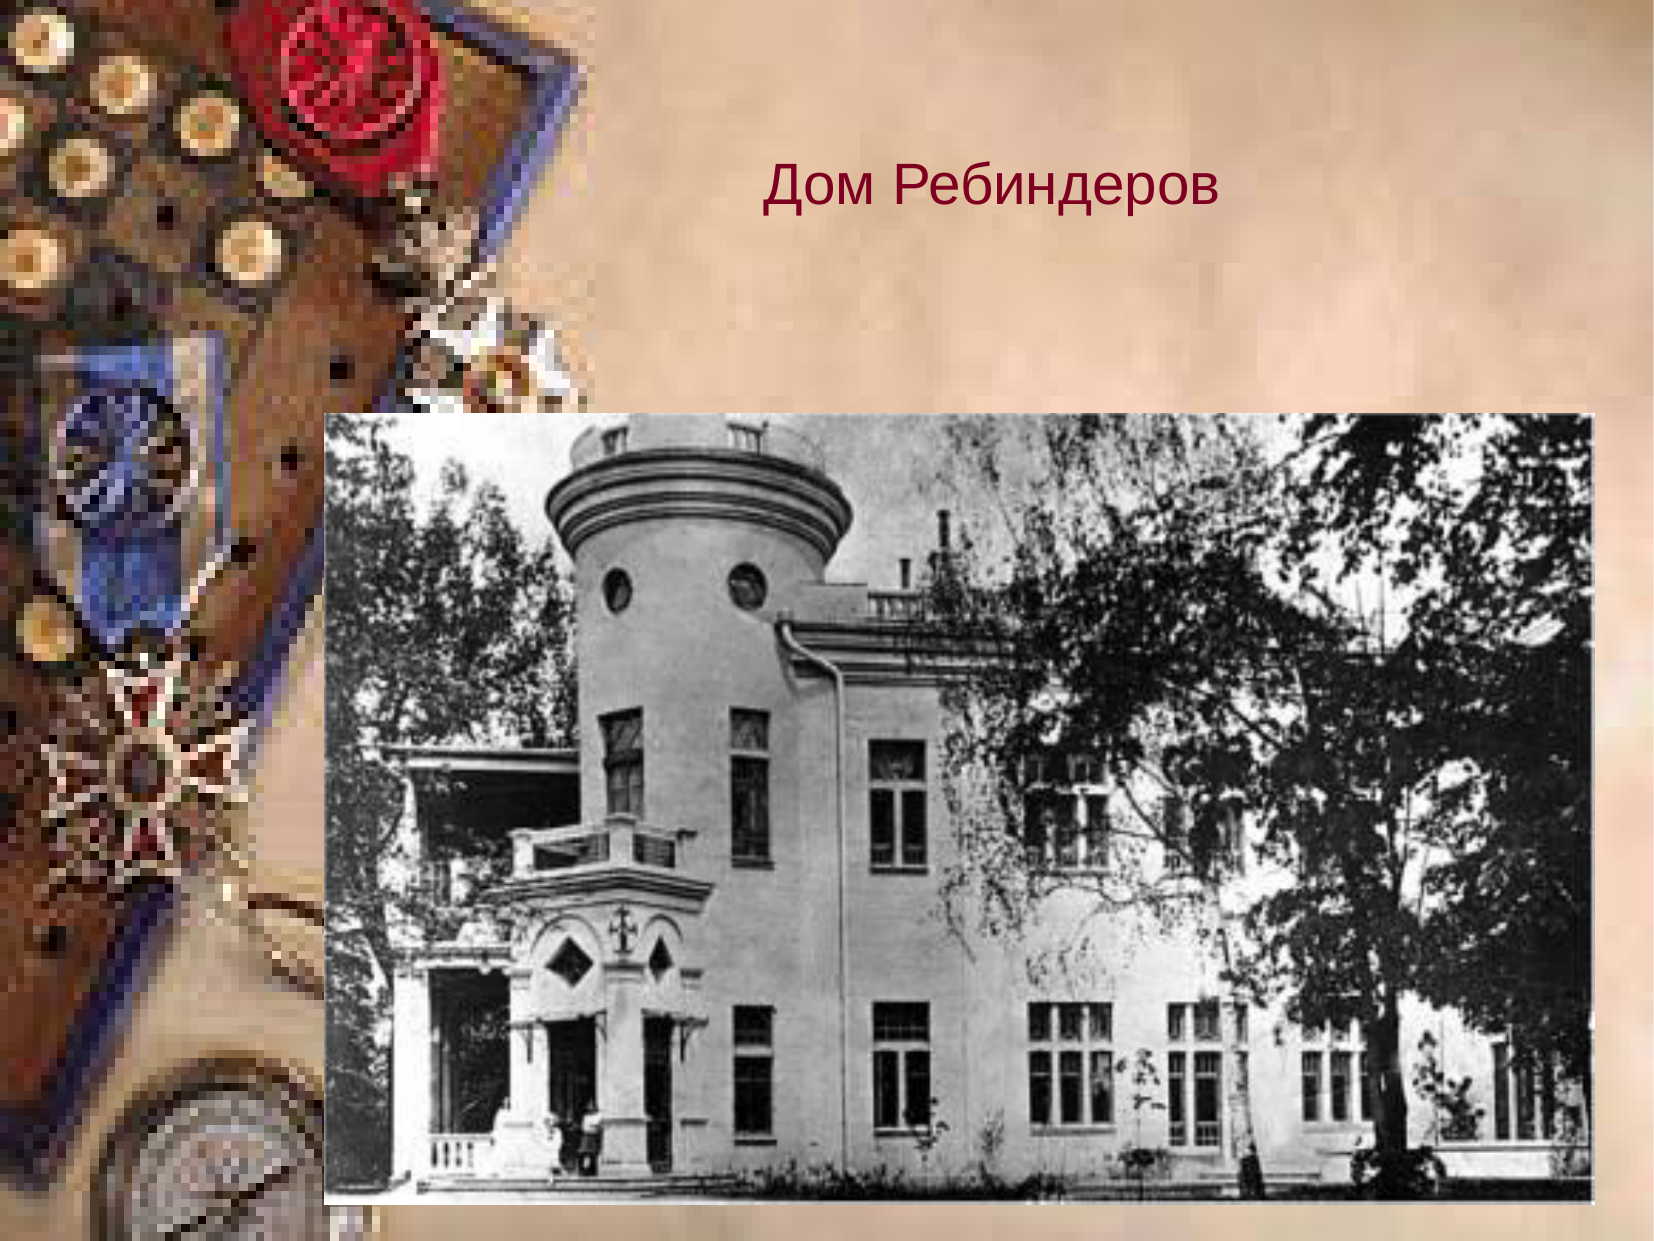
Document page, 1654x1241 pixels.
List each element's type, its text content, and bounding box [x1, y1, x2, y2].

picture [0, 0, 1654, 1241]
title Дом Ребиндеров [324, 88, 1654, 281]
